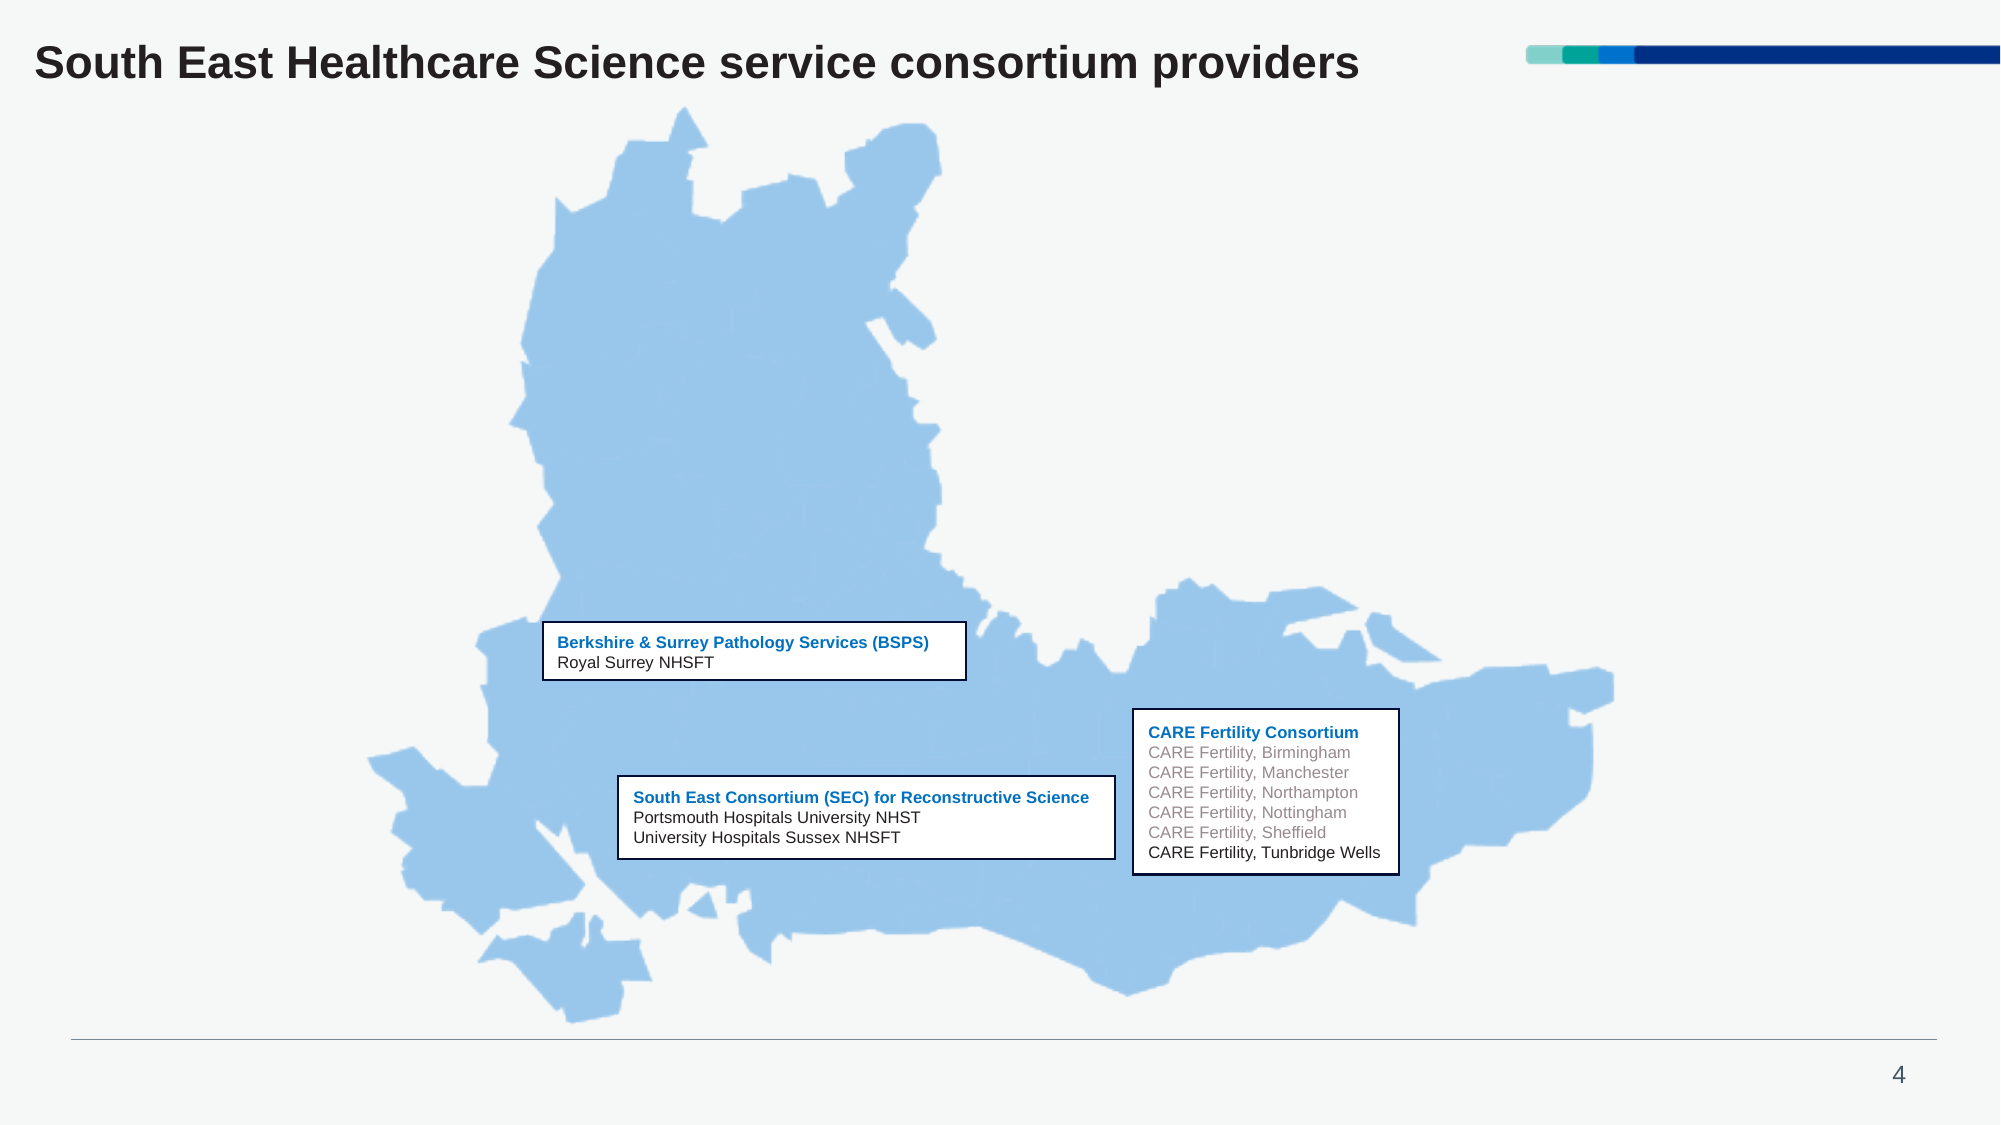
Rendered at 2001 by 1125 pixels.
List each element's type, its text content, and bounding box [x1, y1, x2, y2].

text_box South East Healthcare Science service consortium providers [19, 25, 1636, 96]
picture [341, 96, 1636, 1047]
text_box Berkshire & Surrey Pathology Services (BSPS) Royal Surrey NHSFT [543, 622, 966, 680]
text_box South East Consortium (SEC) for Reconstructive Science Portsmouth Hospitals University NHST University Hospitals Sussex NHSFT [618, 776, 1115, 859]
text_box CARE Fertility Consortium CARE Fertility, Birmingham CARE Fertility, Manchester CARE Fertility, Northampton CARE Fertility, Nottingham CARE Fertility, Sheffield CARE Fertility, Tunbridge Wells [1133, 709, 1399, 874]
